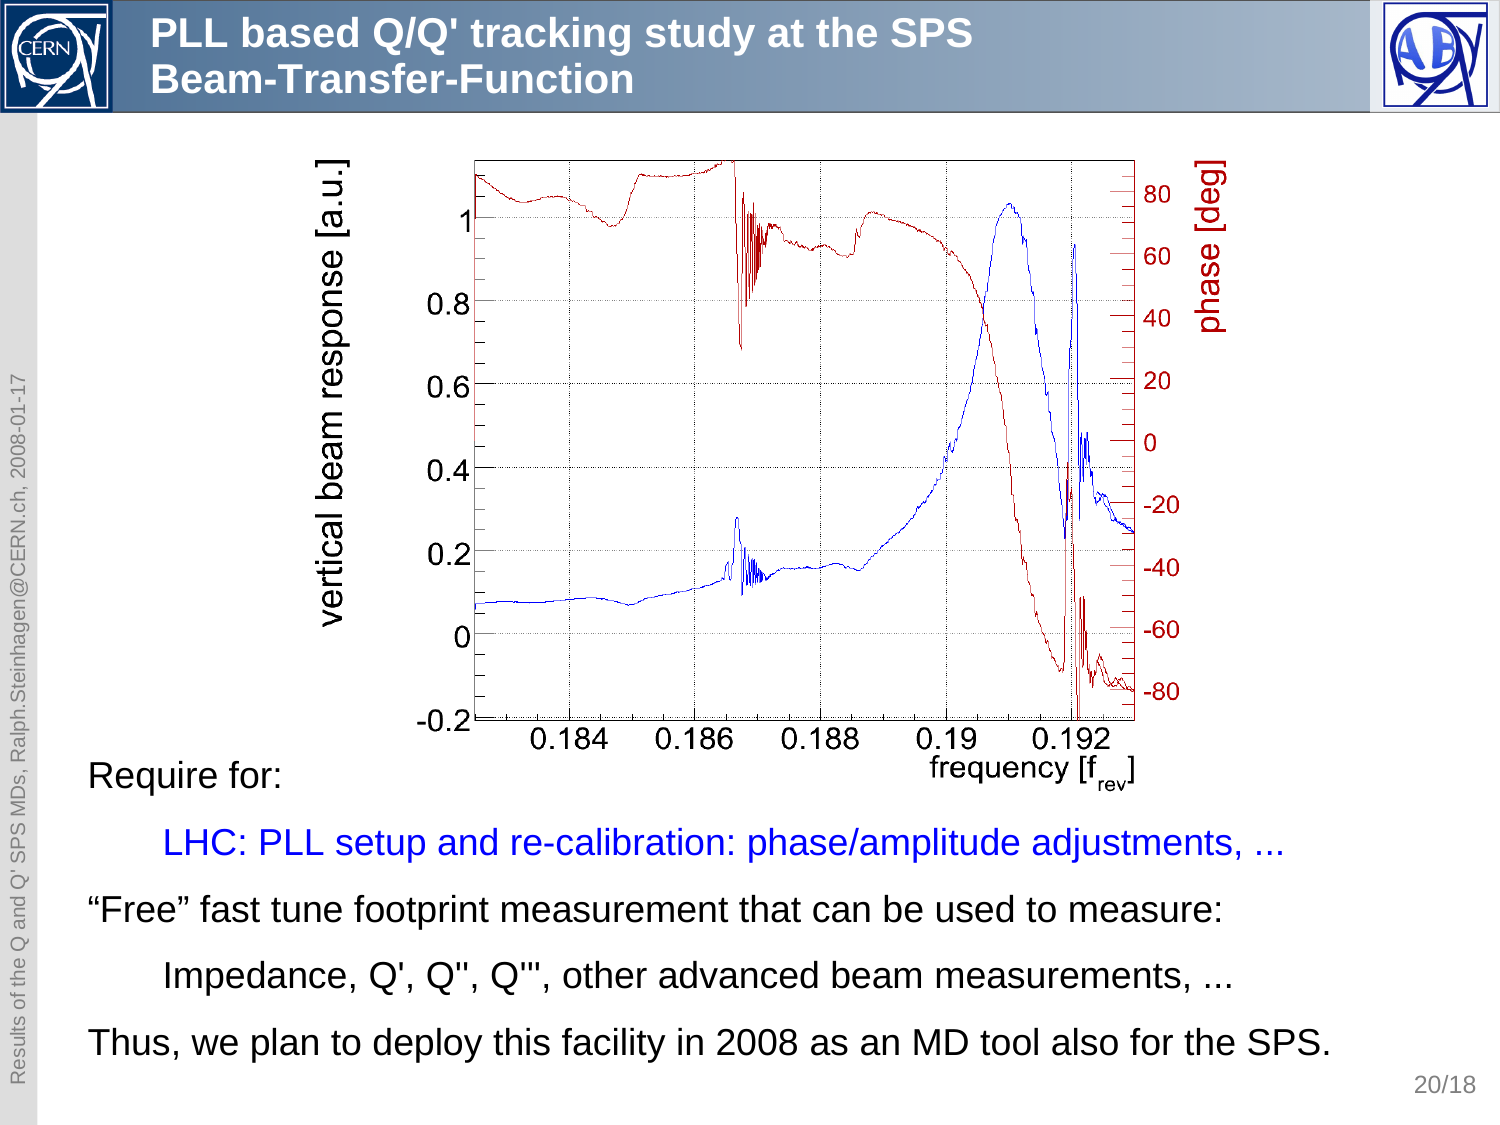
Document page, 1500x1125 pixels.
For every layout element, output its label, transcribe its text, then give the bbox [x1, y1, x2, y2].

picture [0, 0, 113, 113]
picture [307, 147, 1236, 753]
list Require for: LHC: PLL setup and re-calibration: phase/amplitude adjustments, ... “Free” fast tune footprint measurement that can be used to measure: Impedance, Q', Q'', Q''', other advanced beam measurements, ... Thus, we plan to deploy this facility in 2008 as an MD tool also for the SPS. [87, 753, 1438, 1064]
picture [1382, 1, 1489, 108]
title PLL based Q/Q' tracking study at the SPS Beam-Transfer-Function [150, 7, 1201, 106]
